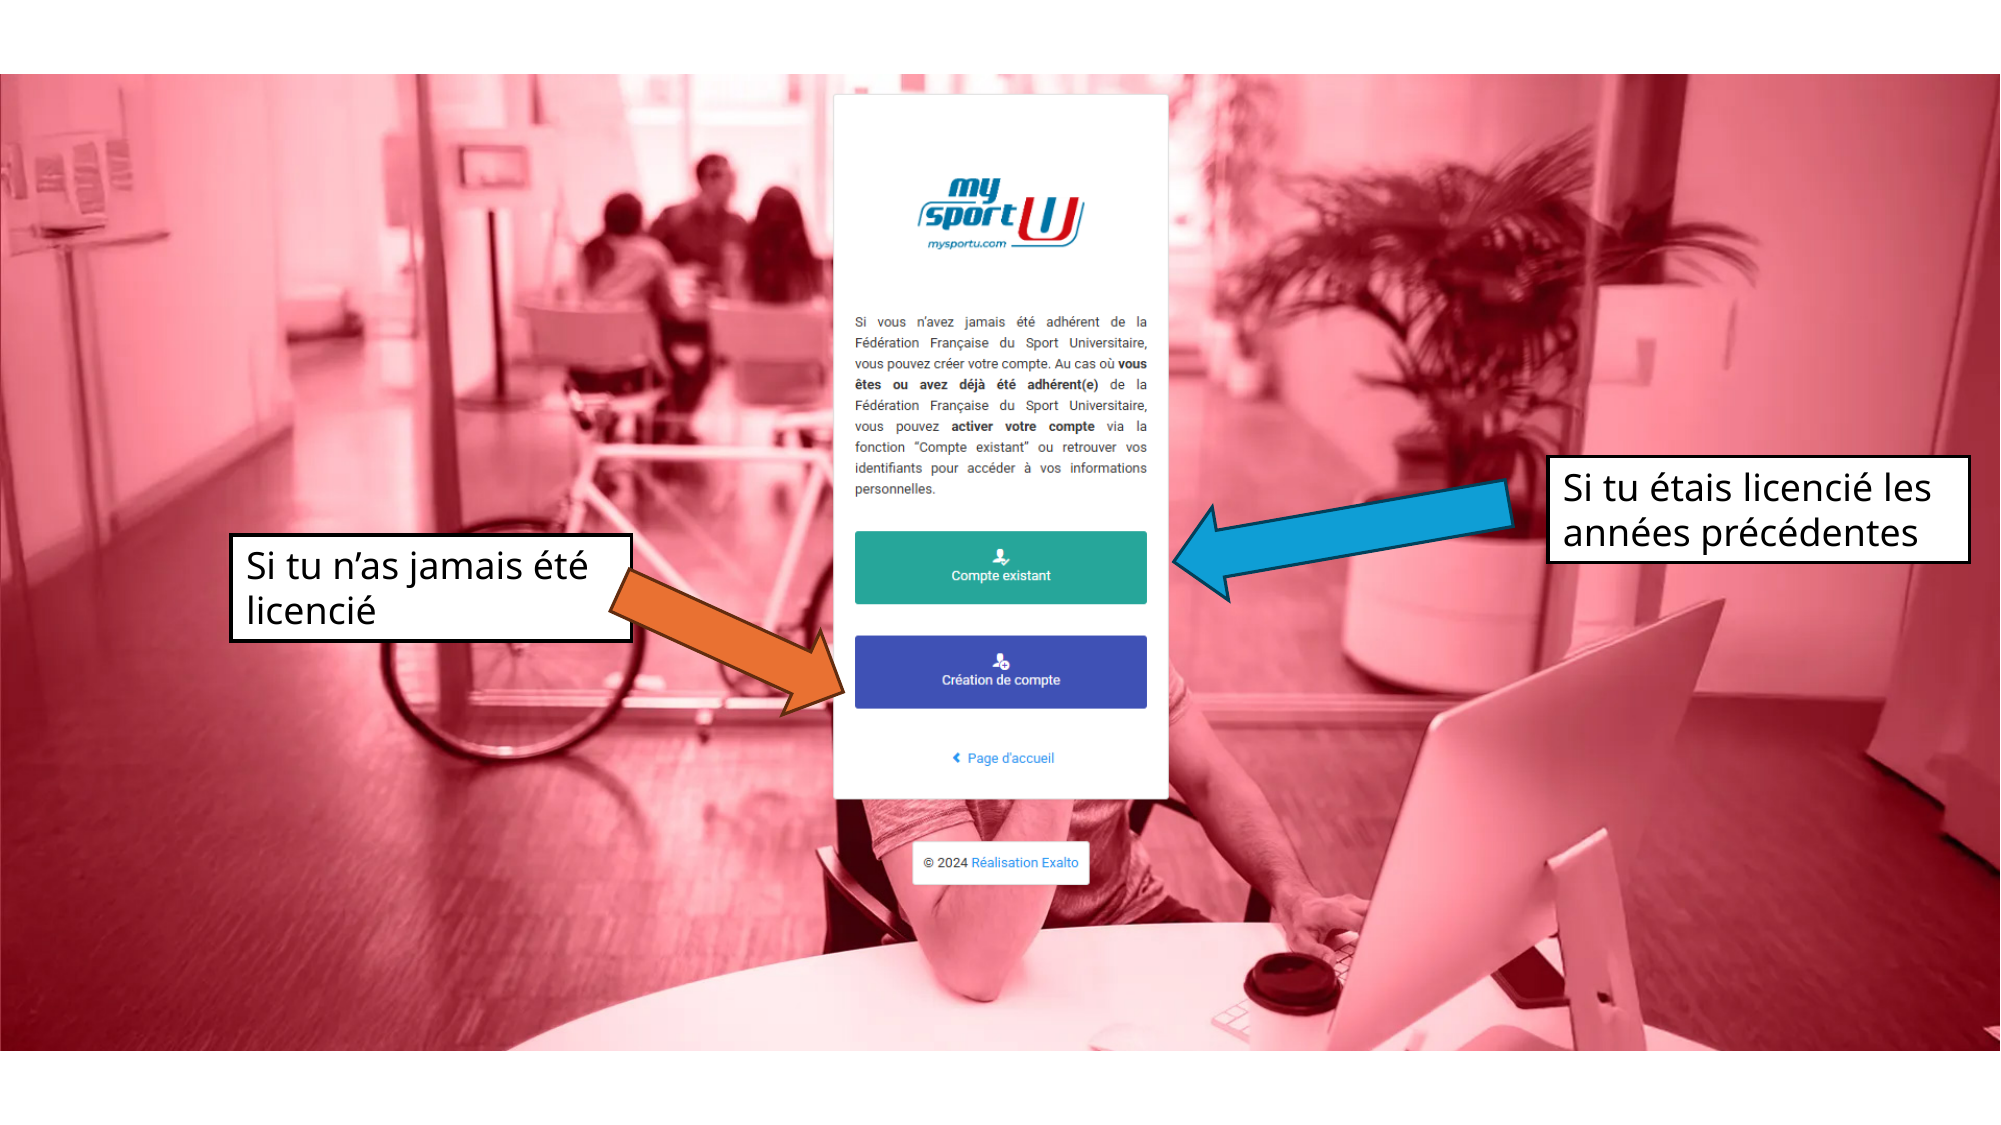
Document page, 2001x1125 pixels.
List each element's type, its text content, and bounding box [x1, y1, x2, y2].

text_box Si tu étais licencié les années précédentes [1548, 456, 1970, 563]
picture [0, 74, 2000, 1051]
text_box Si tu n’as jamais été licencié [230, 535, 632, 642]
text_box [1173, 479, 1514, 601]
text_box [610, 569, 844, 715]
